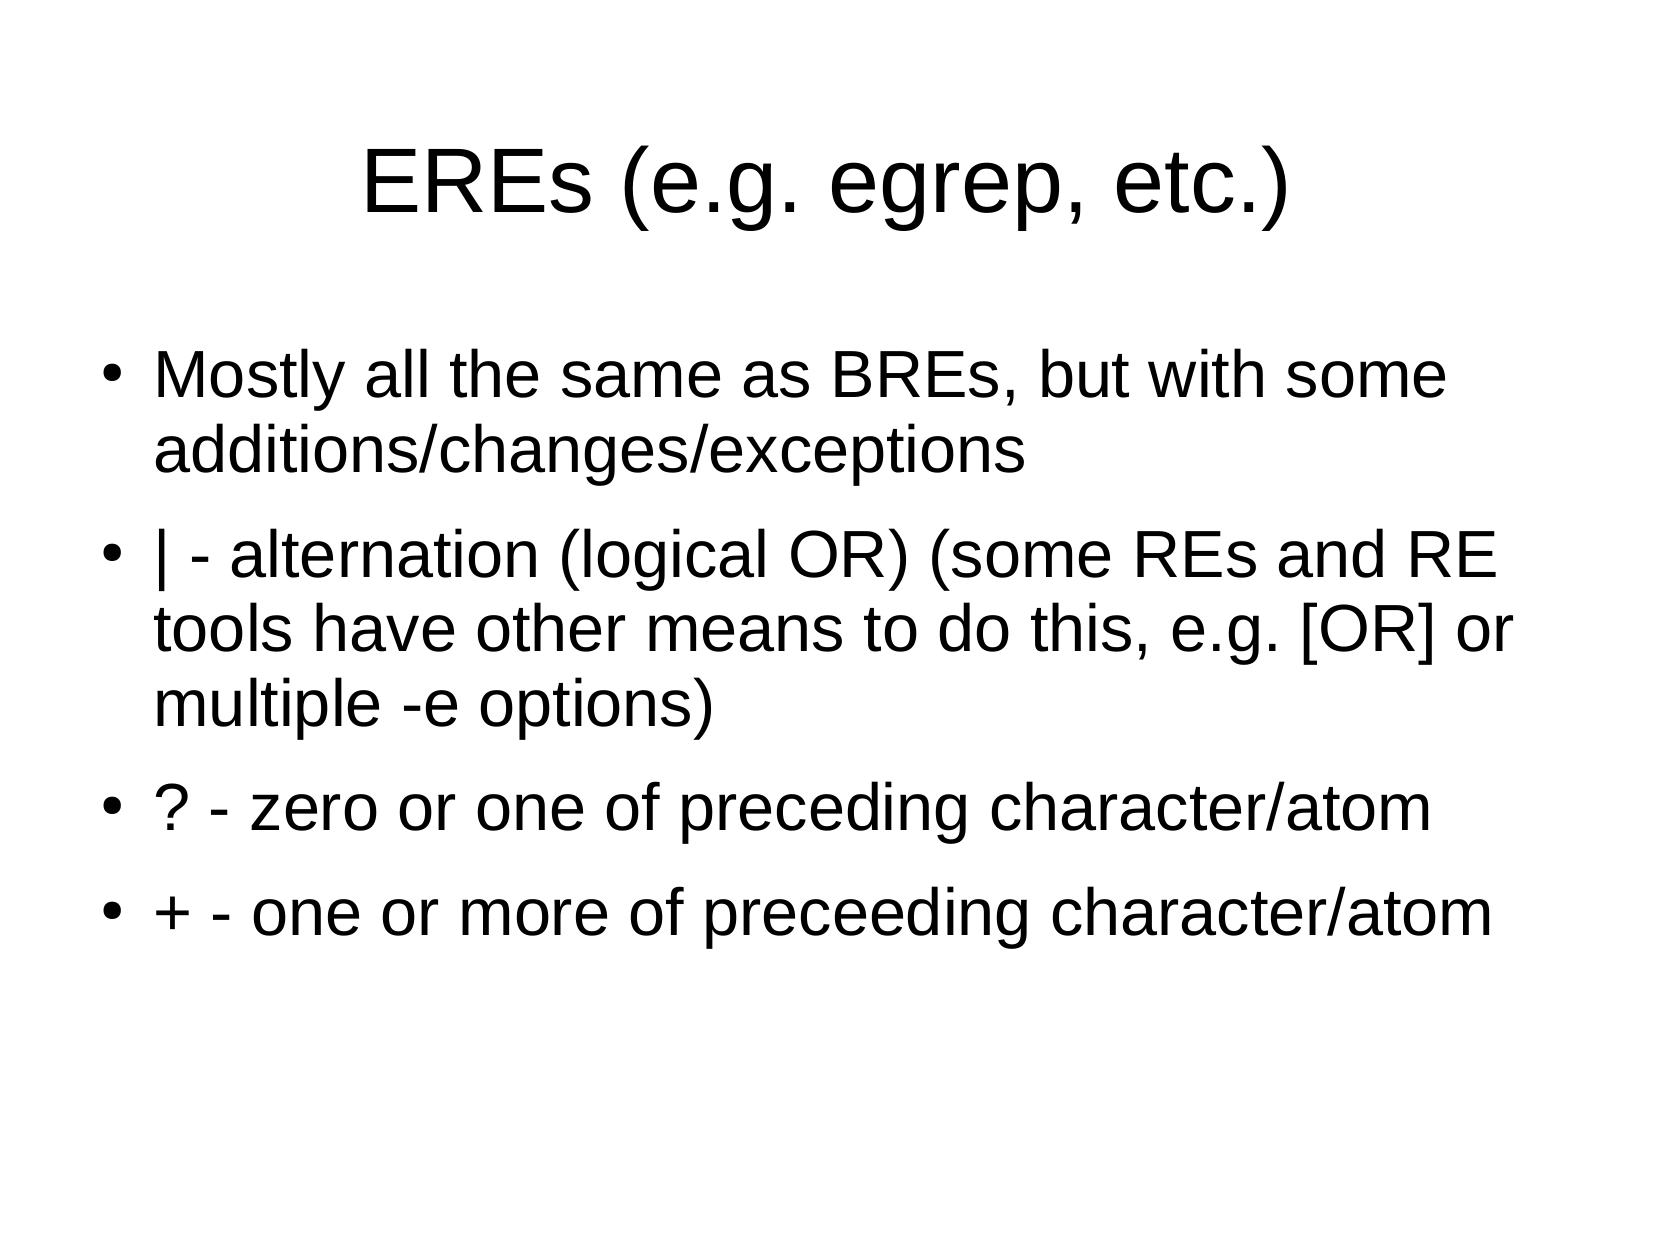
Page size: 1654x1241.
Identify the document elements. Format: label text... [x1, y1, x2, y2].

list Mostly all the same as BREs, but with some additions/changes/exceptions | - alternation (logical OR) (some REs and RE tools have other means to do this, e.g. [OR] or multiple -e options) ? - zero or one of preceding character/atom + - one or more of preceeding character/atom [82, 337, 1571, 1051]
title EREs (e.g. egrep, etc.) [82, 112, 1571, 250]
